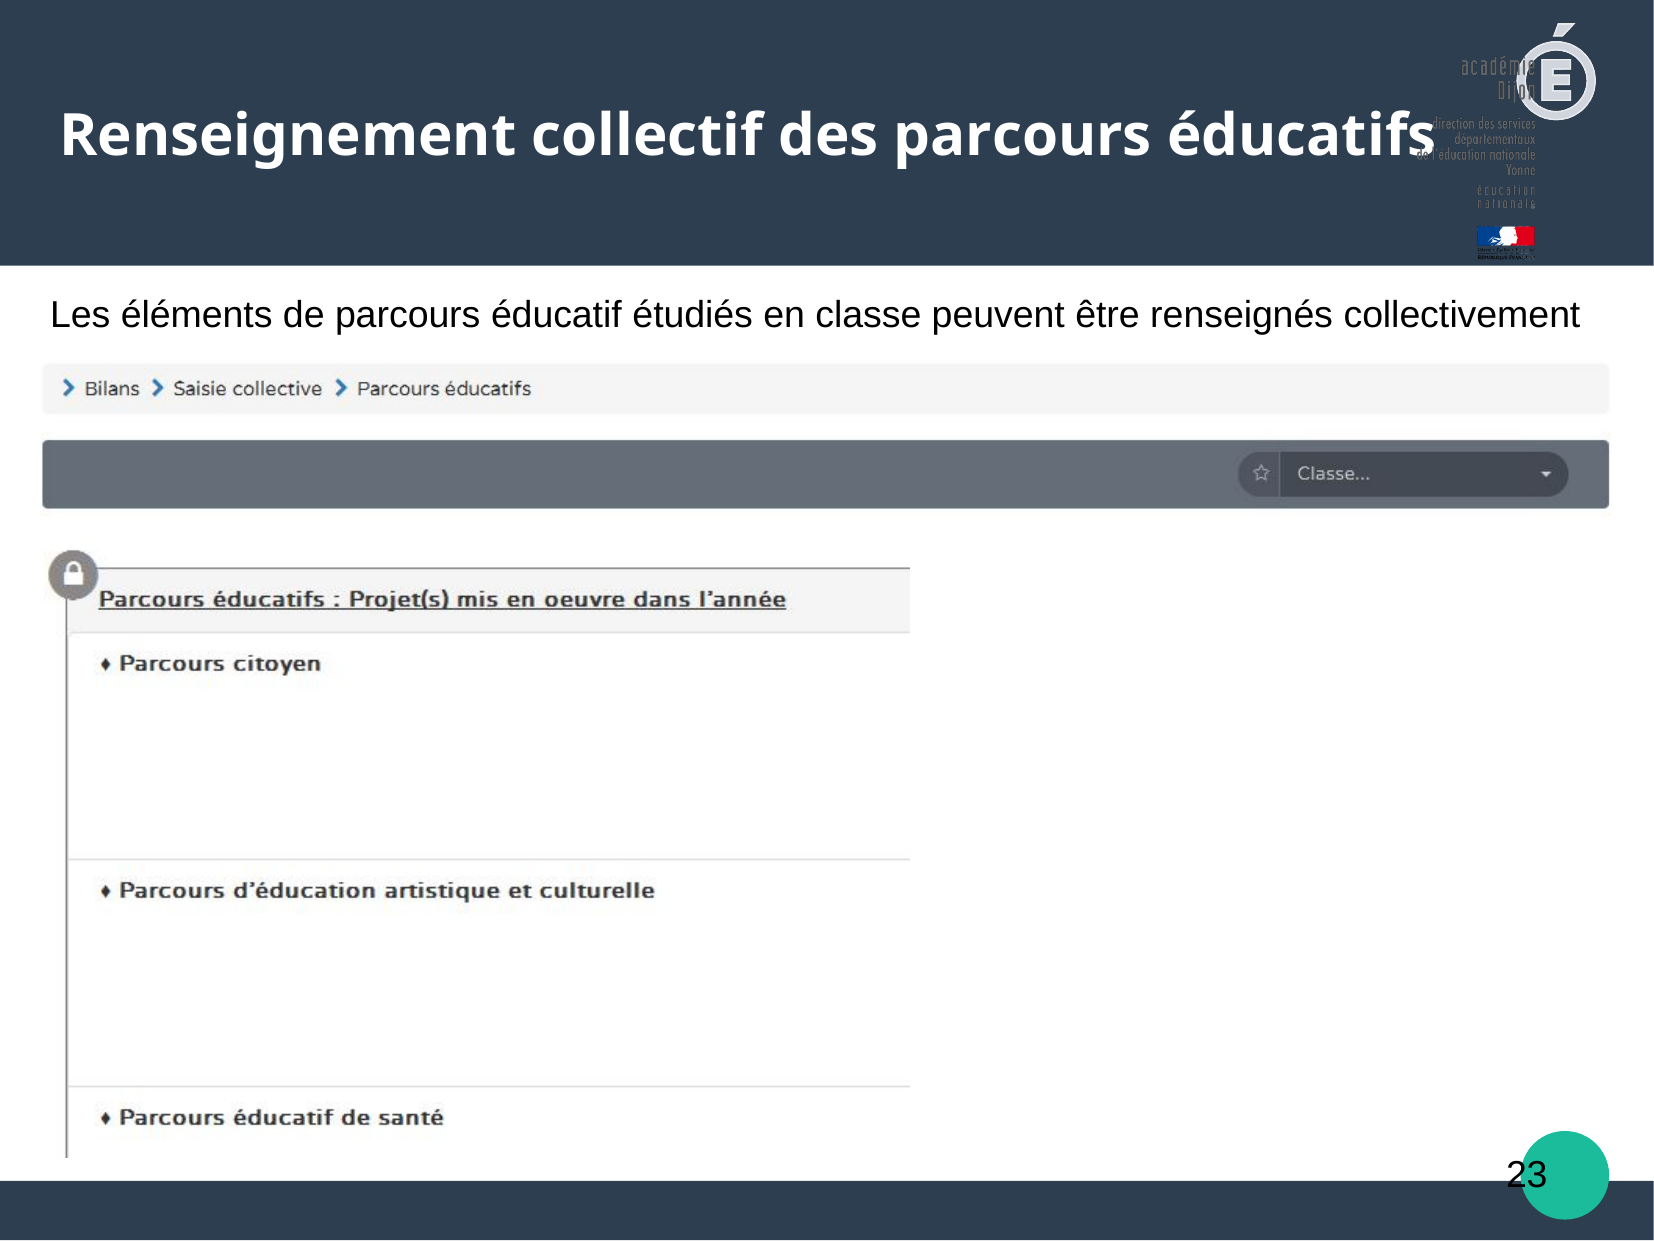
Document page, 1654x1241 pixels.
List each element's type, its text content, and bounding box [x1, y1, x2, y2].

picture [1417, 23, 1596, 260]
text_box Les éléments de parcours éducatif étudiés en classe peuvent être renseignés collectivement [35, 283, 1607, 341]
picture [19, 348, 1638, 1158]
title Renseignement collectif des parcours éducatifs [59, 49, 1417, 207]
